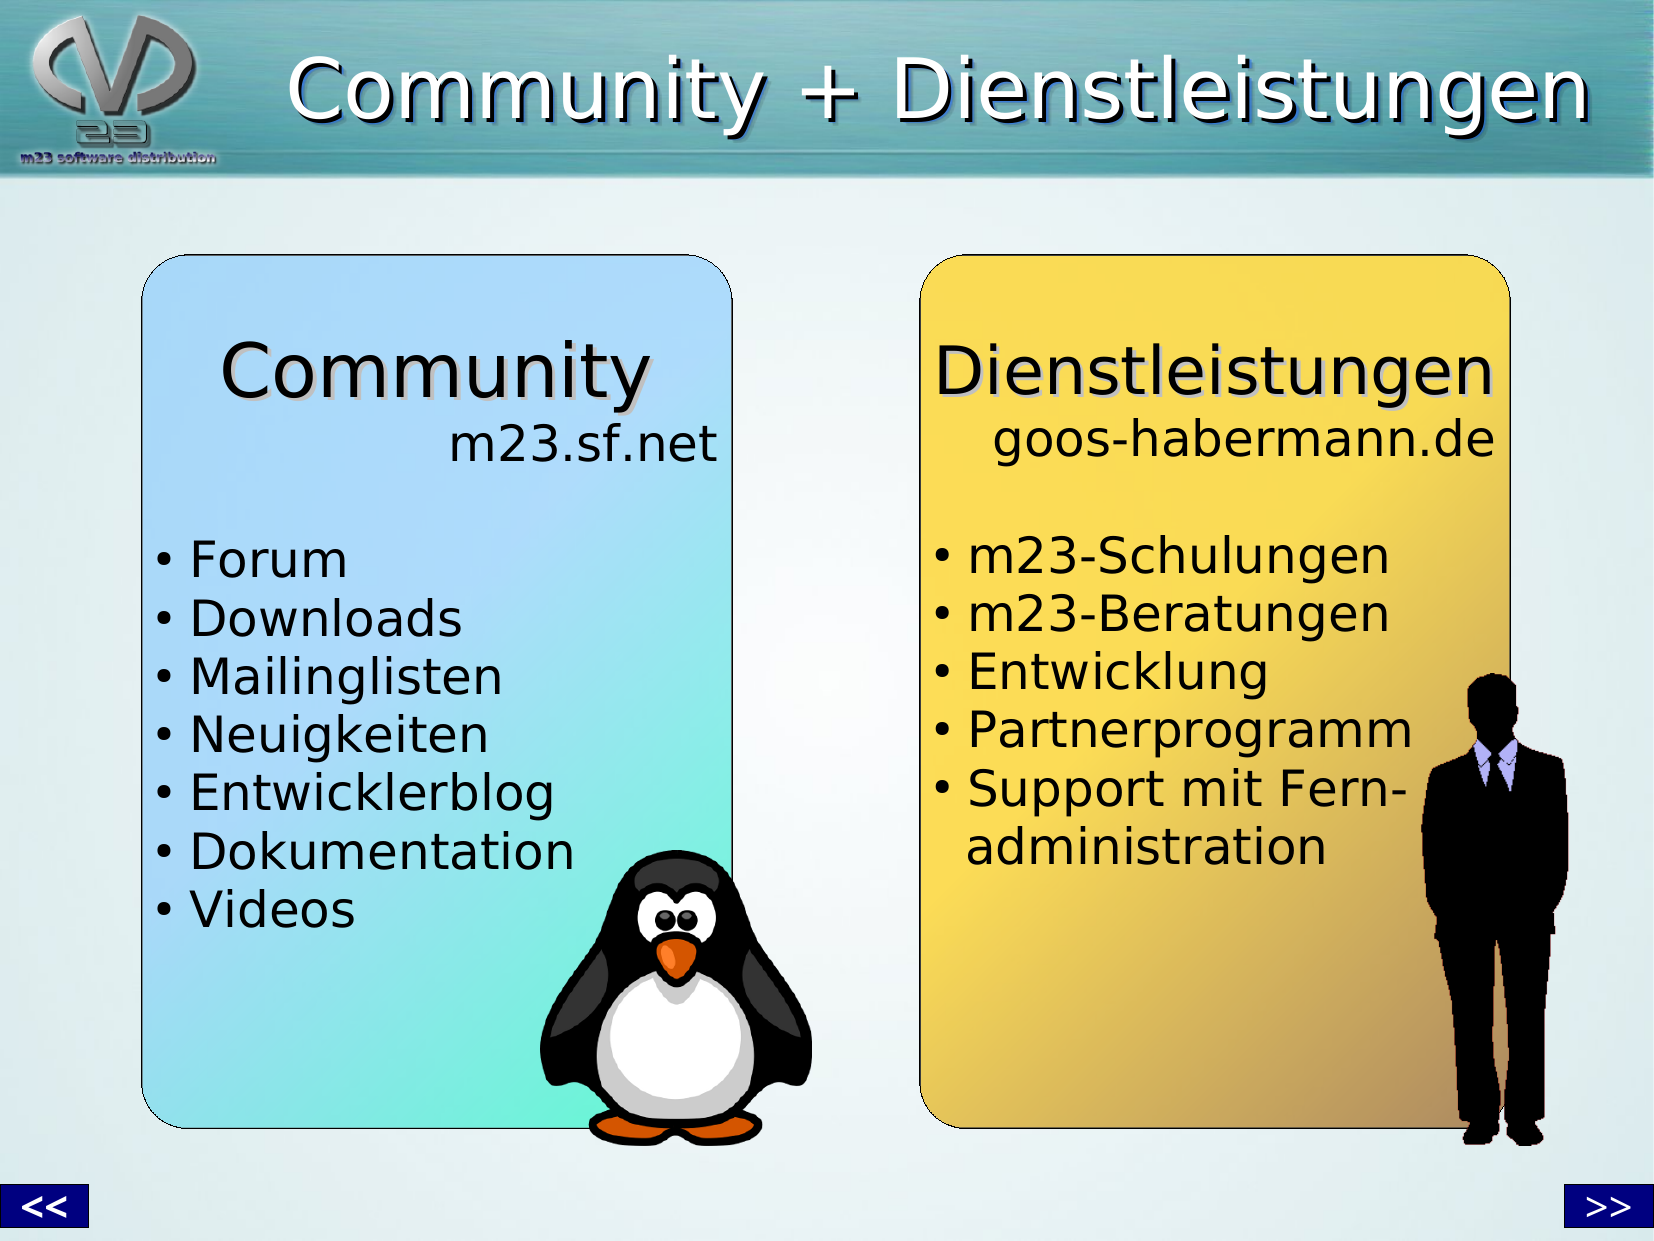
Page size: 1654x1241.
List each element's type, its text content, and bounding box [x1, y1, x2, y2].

text_box Dienstleistungen goos-habermann.de m23-Schulungen m23-Beratungen Entwicklung Partnerprogramm Support mit Fern- administration [919, 254, 1511, 1129]
title Community + Dienstleistungen [224, 2, 1654, 178]
text_box Community m23.sf.net Forum Downloads Mailinglisten Neuigkeiten Entwicklerblog Dokumentation Videos [141, 254, 733, 1129]
picture [0, 0, 1654, 1241]
